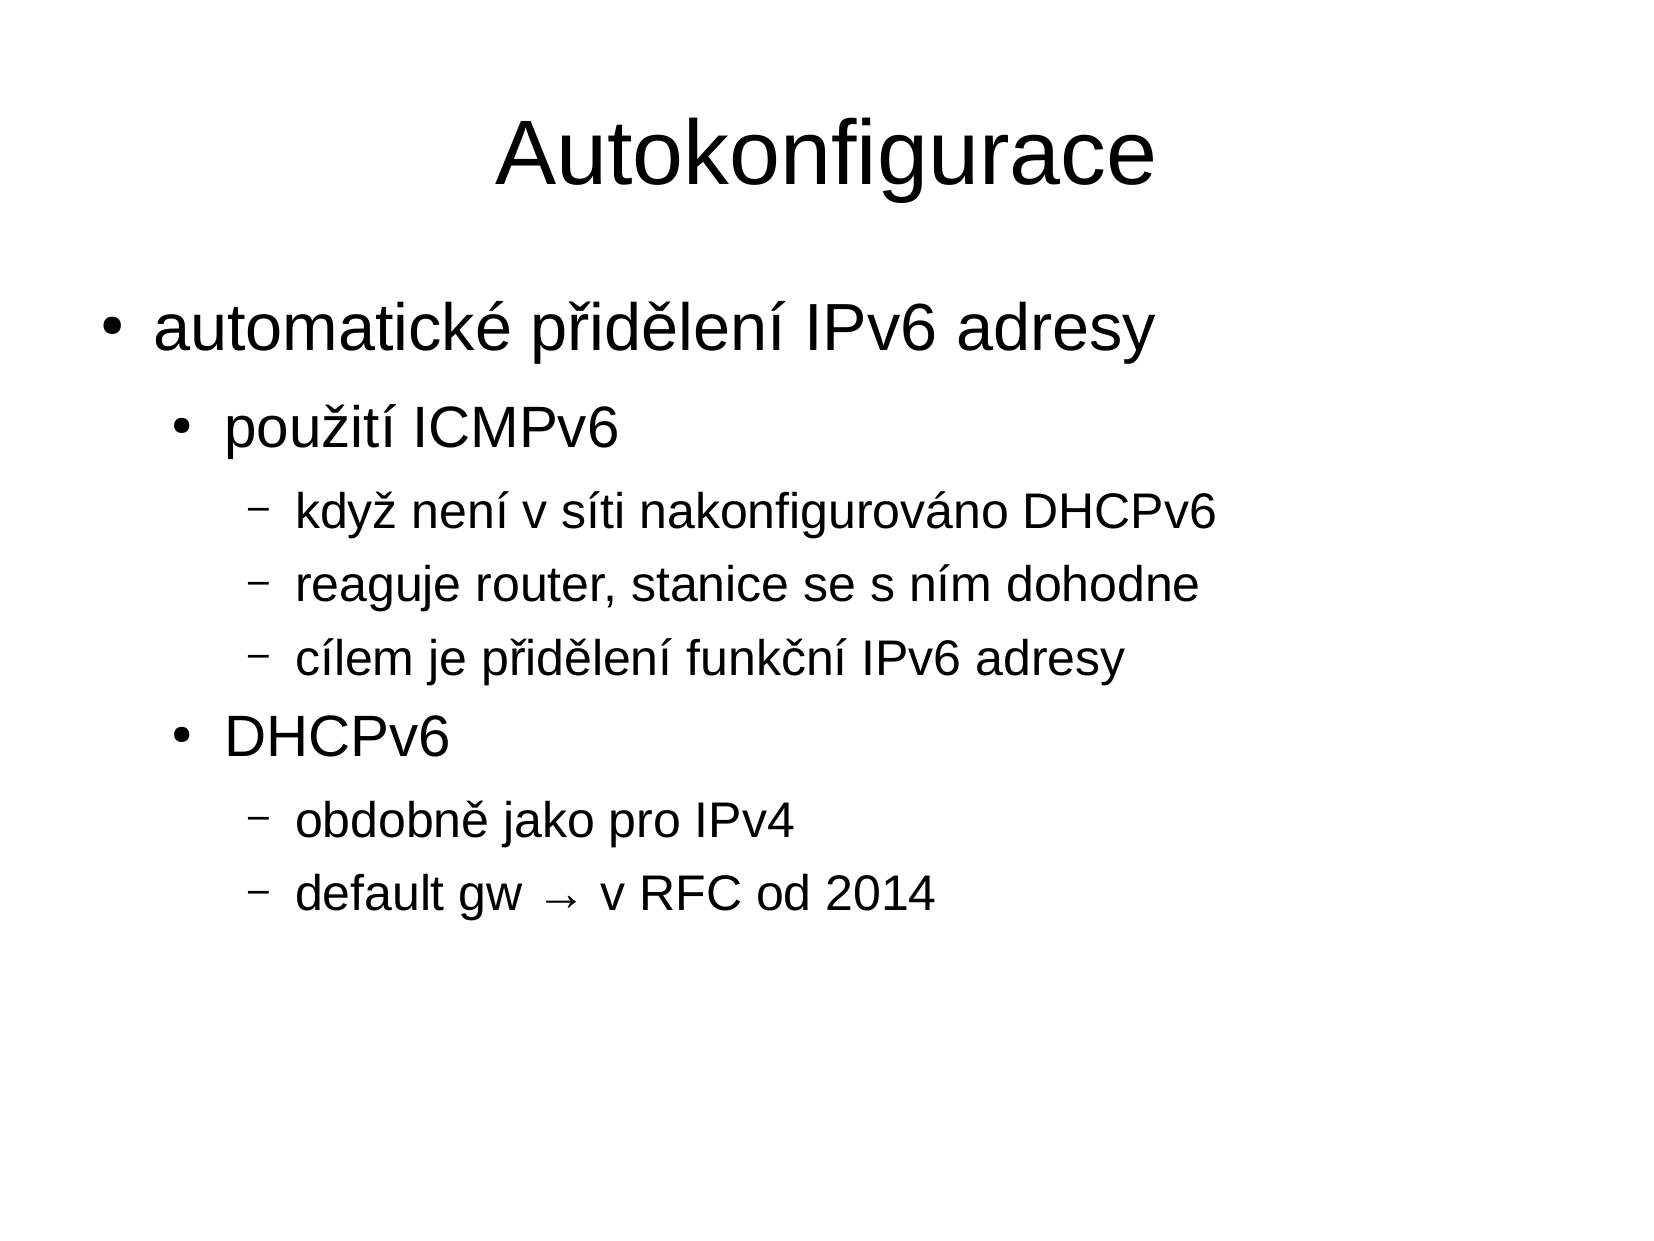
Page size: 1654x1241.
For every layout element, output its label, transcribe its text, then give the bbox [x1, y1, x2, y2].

title Autokonfigurace [82, 49, 1571, 257]
list automatické přidělení IPv6 adresy použití ICMPv6 když není v síti nakonfigurováno DHCPv6 reaguje router, stanice se s ním dohodne cílem je přidělení funkční IPv6 adresy DHCPv6 obdobně jako pro IPv4 default gw → v RFC od 2014 [82, 290, 1571, 1109]
